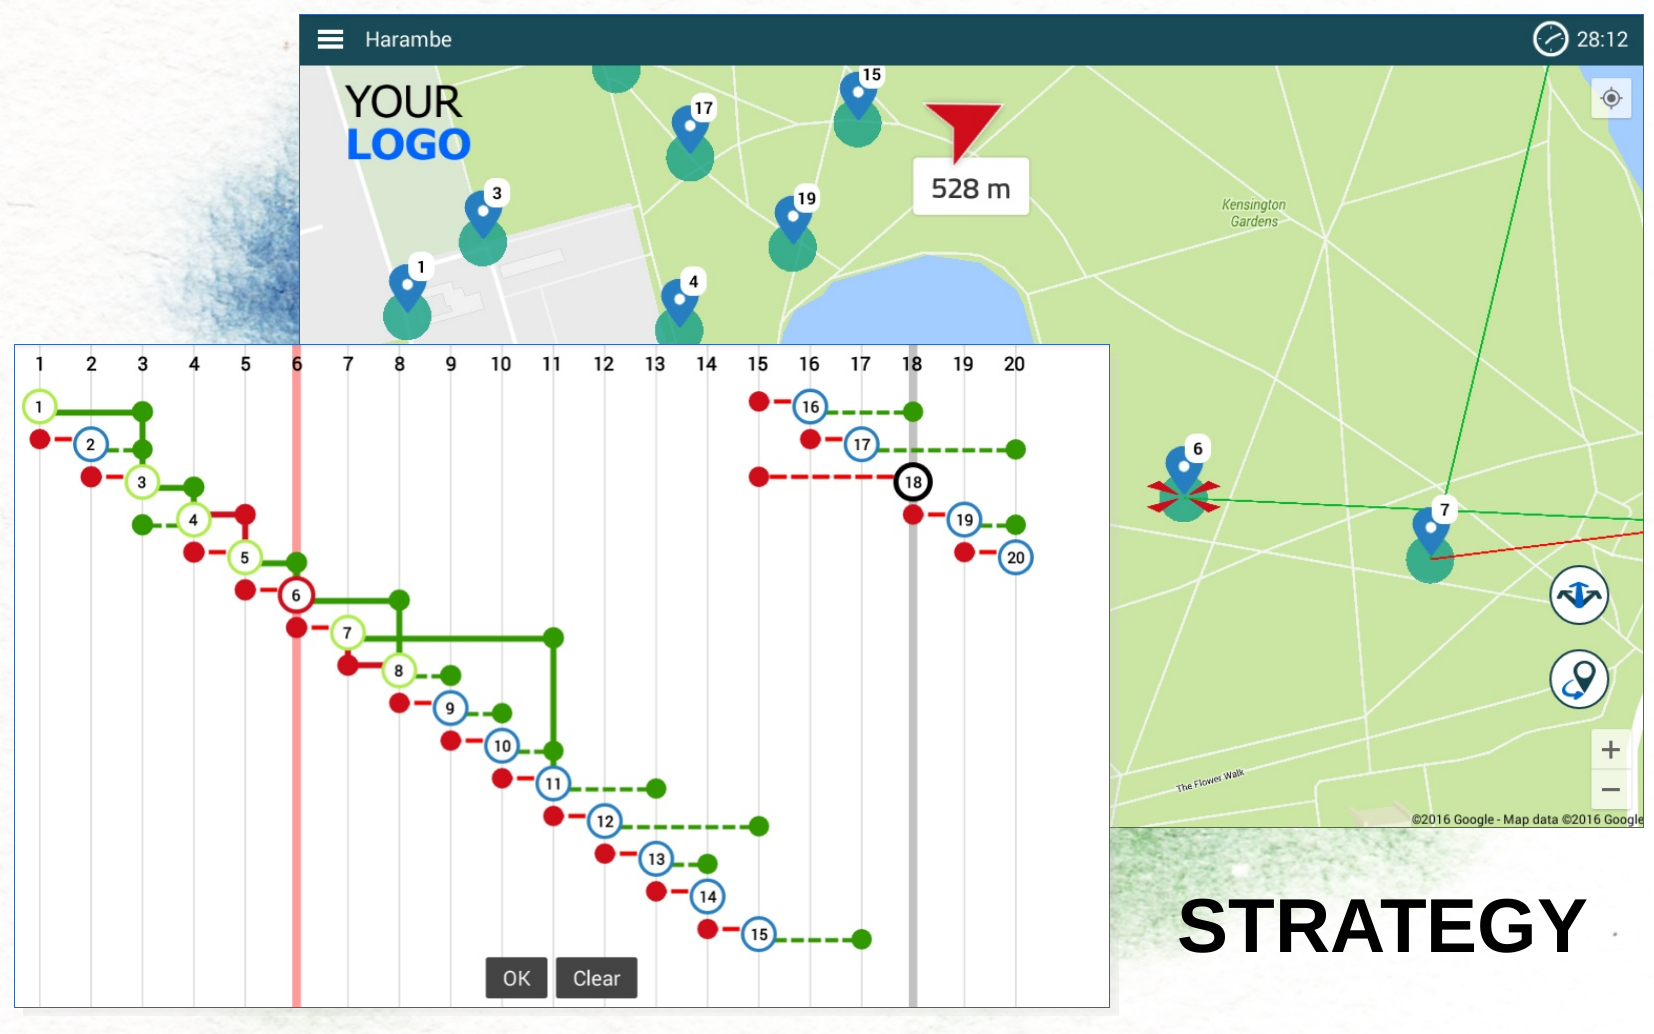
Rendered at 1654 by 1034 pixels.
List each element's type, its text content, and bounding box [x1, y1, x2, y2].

title STRATEGY [1177, 839, 1620, 1013]
picture [0, 0, 1654, 1034]
